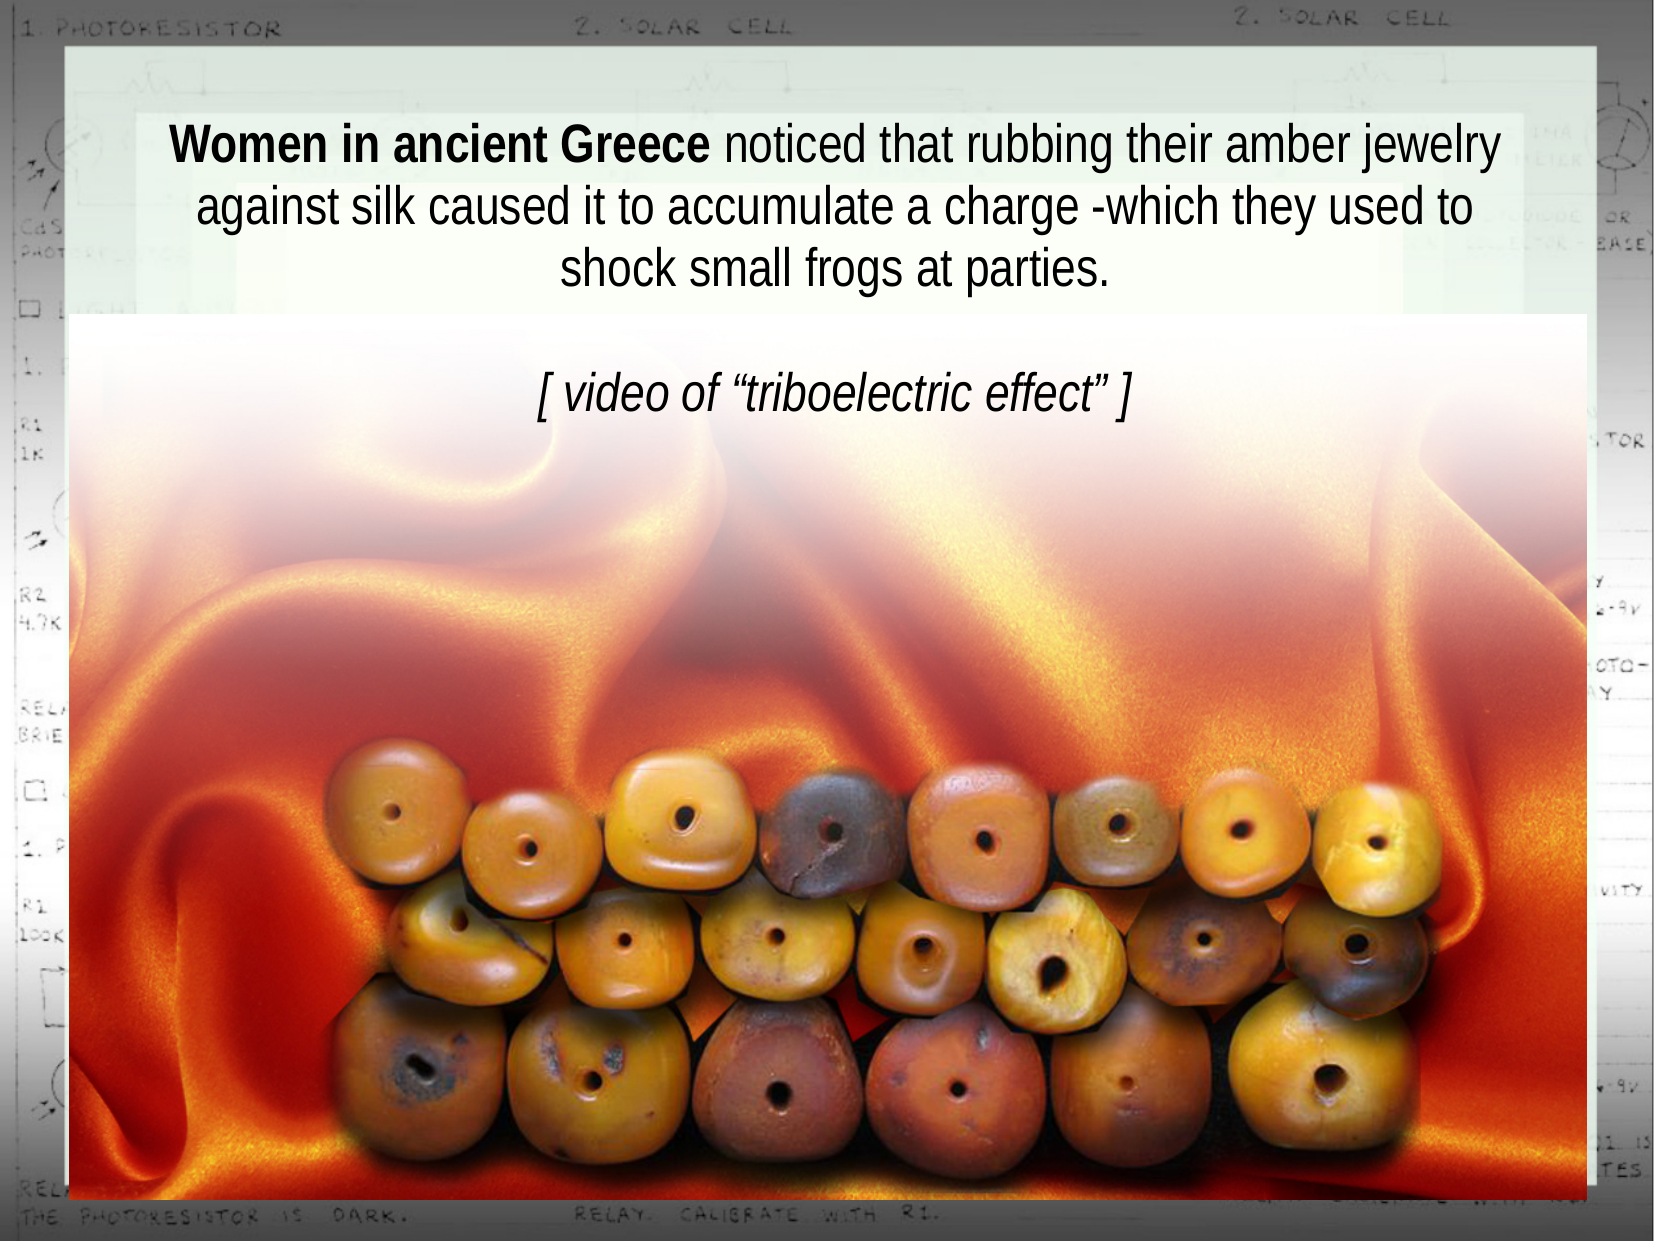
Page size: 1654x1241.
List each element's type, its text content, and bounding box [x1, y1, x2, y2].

picture [0, 0, 1654, 1241]
title Women in ancient Greece noticed that rubbing their amber jewelry against silk caused it to accumulate a charge -which they used to shock small frogs at parties. [ video of “triboelectric effect” ] [142, 100, 1530, 434]
